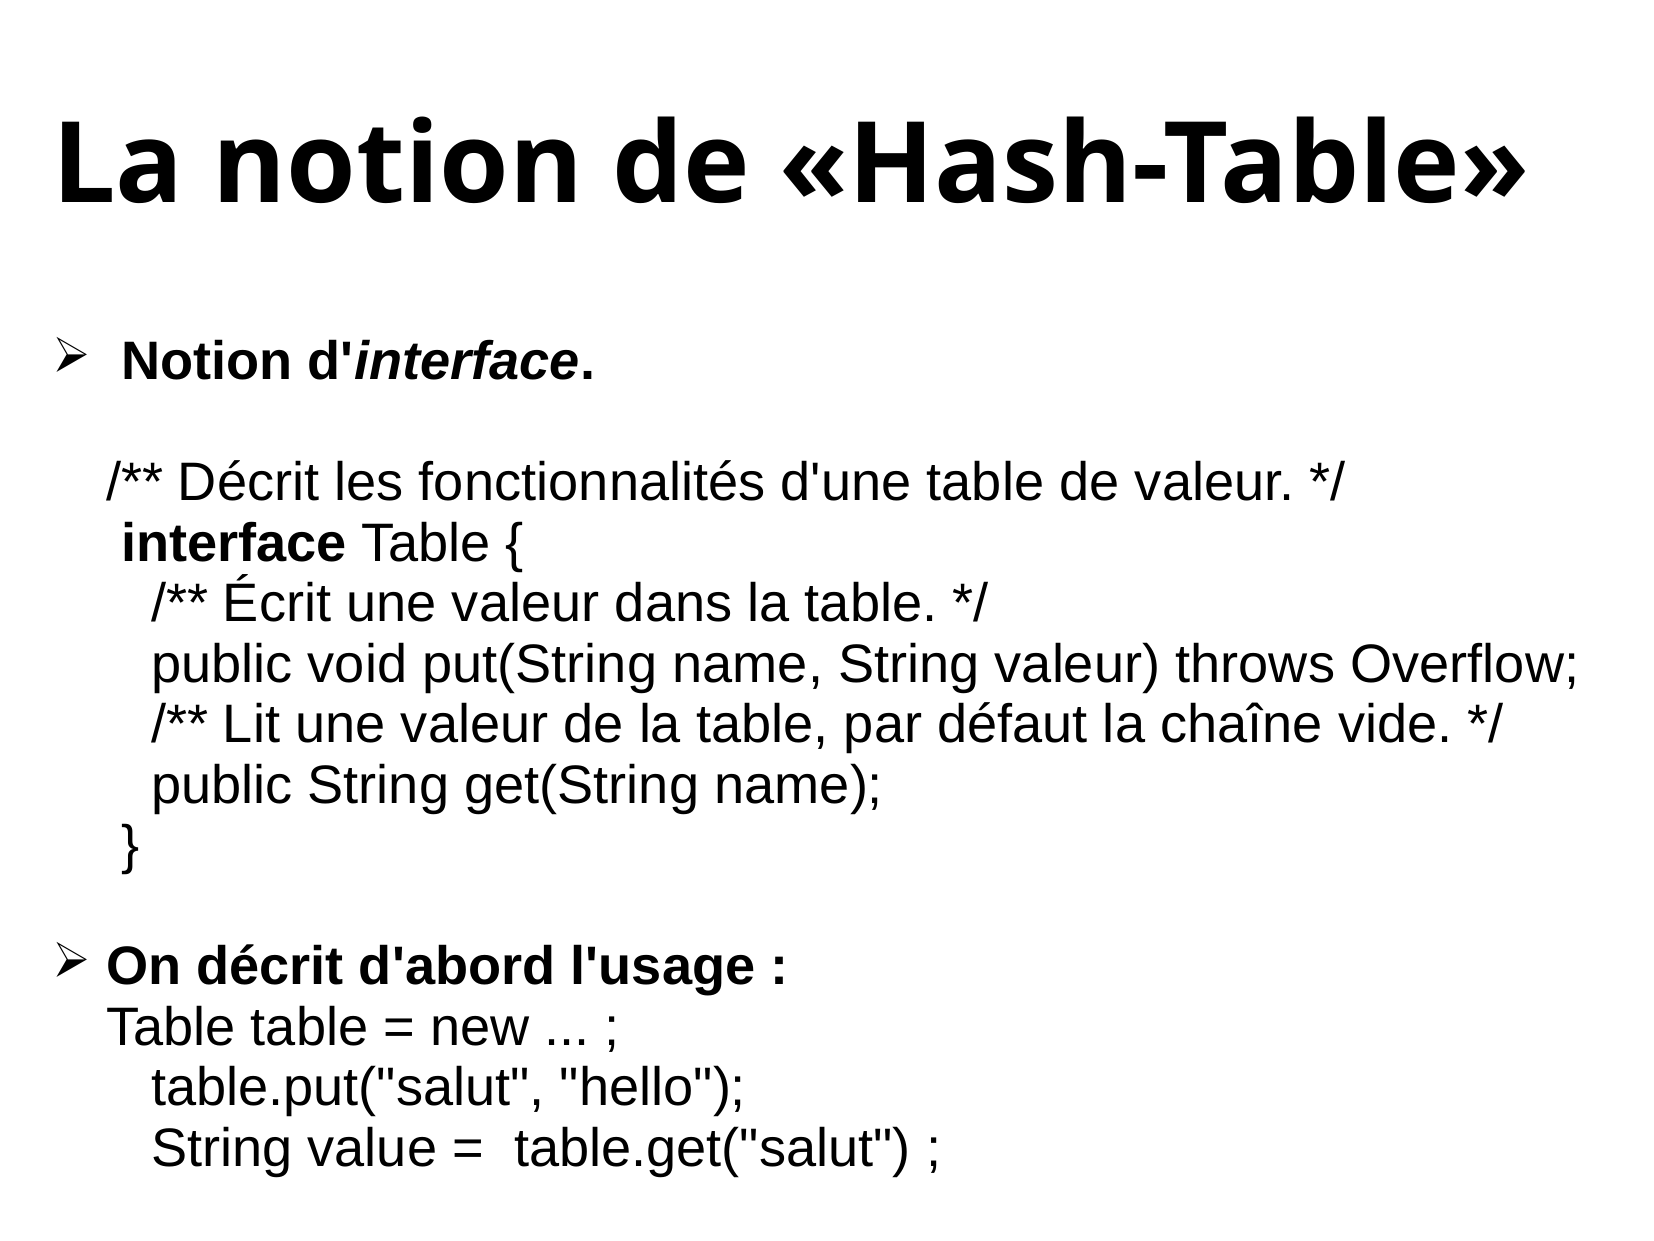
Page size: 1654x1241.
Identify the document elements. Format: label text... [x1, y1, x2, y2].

text_box La notion de «Hash-Table» [37, 75, 1613, 235]
text_box Notion d'interface. /** Décrit les fonctionnalités d'une table de valeur. */ interface Table { /** Écrit une valeur dans la table. */ public void put(String name, String valeur) throws Overflow; /** Lit une valeur de la table, par défaut la chaîne vide. */ public String get(String name); } On décrit d'abord l'usage : Table table = new ... ; table.put("salut", "hello"); String value = table.get("salut") ; [37, 262, 1596, 1241]
